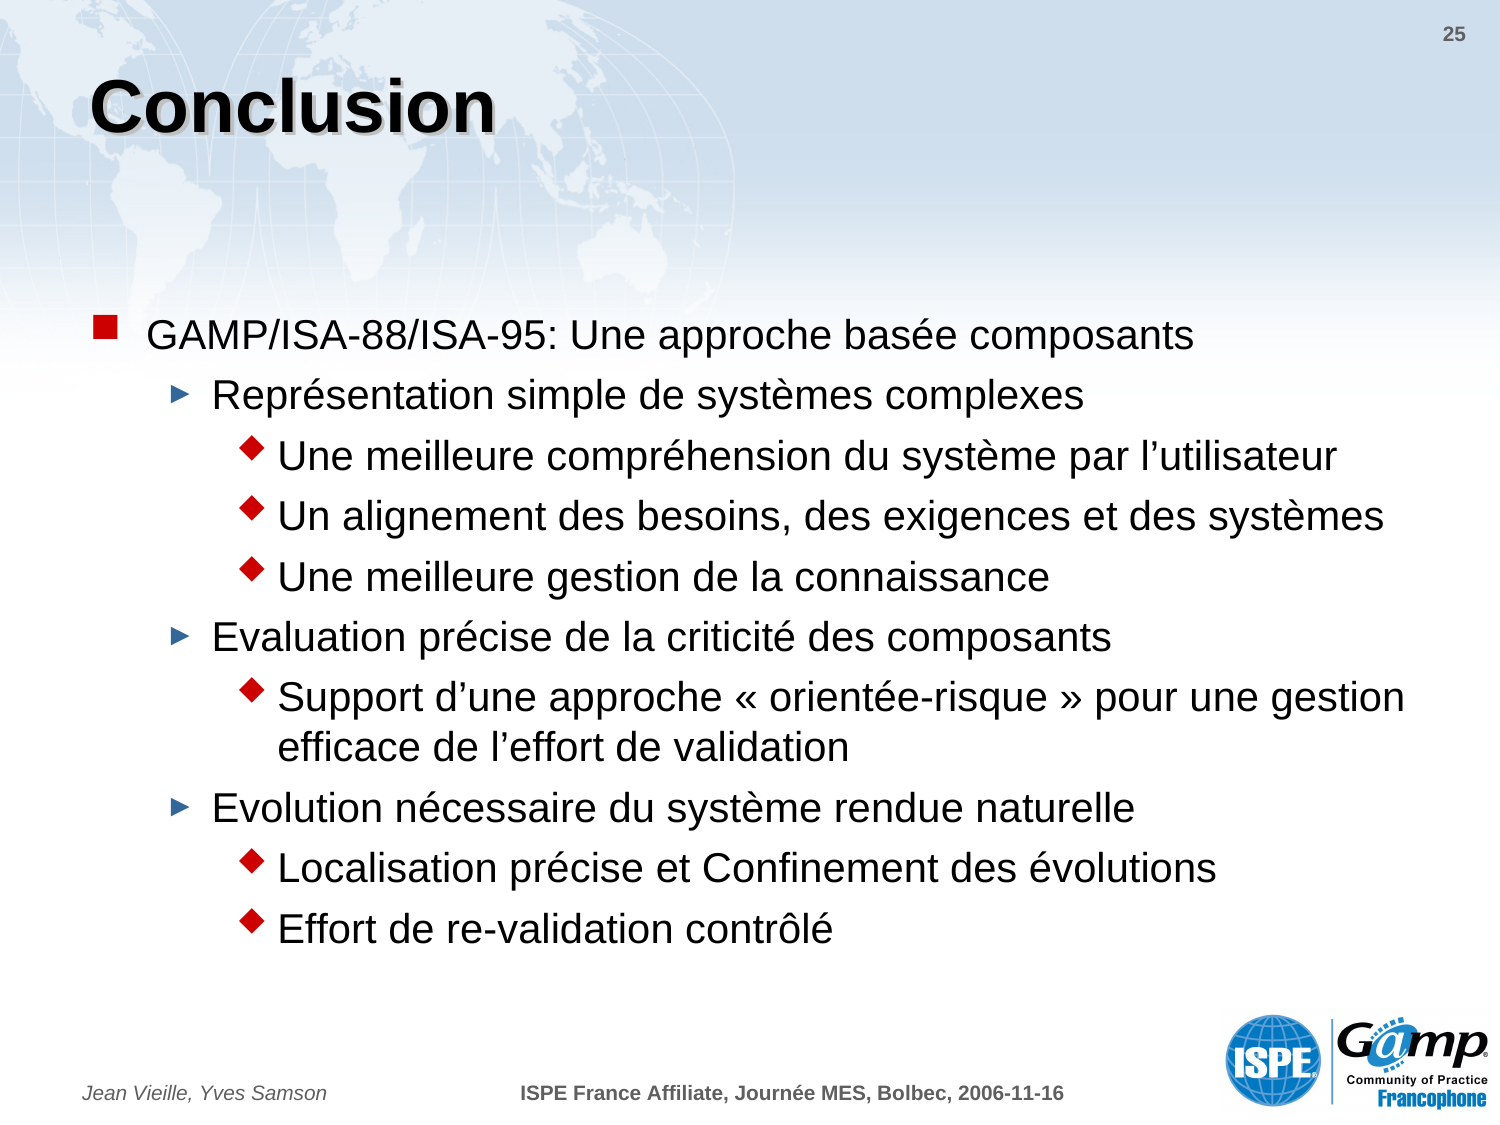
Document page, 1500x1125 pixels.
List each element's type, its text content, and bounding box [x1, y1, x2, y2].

picture [0, 0, 1500, 962]
picture [1219, 1008, 1490, 1113]
list GAMP/ISA-88/ISA-95: Une approche basée composants Représentation simple de systèmes complexes Une meilleure compréhension du système par l’utilisateur Un alignement des besoins, des exigences et des systèmes Une meilleure gestion de la connaissance Evaluation précise de la criticité des composants Support d’une approche « orientée-risque » pour une gestion efficace de l’effort de validation Evolution nécessaire du système rendue naturelle Localisation précise et Confinement des évolutions Effort de re-validation contrôlé [75, 299, 1426, 1020]
title Conclusion [75, 8, 1426, 197]
